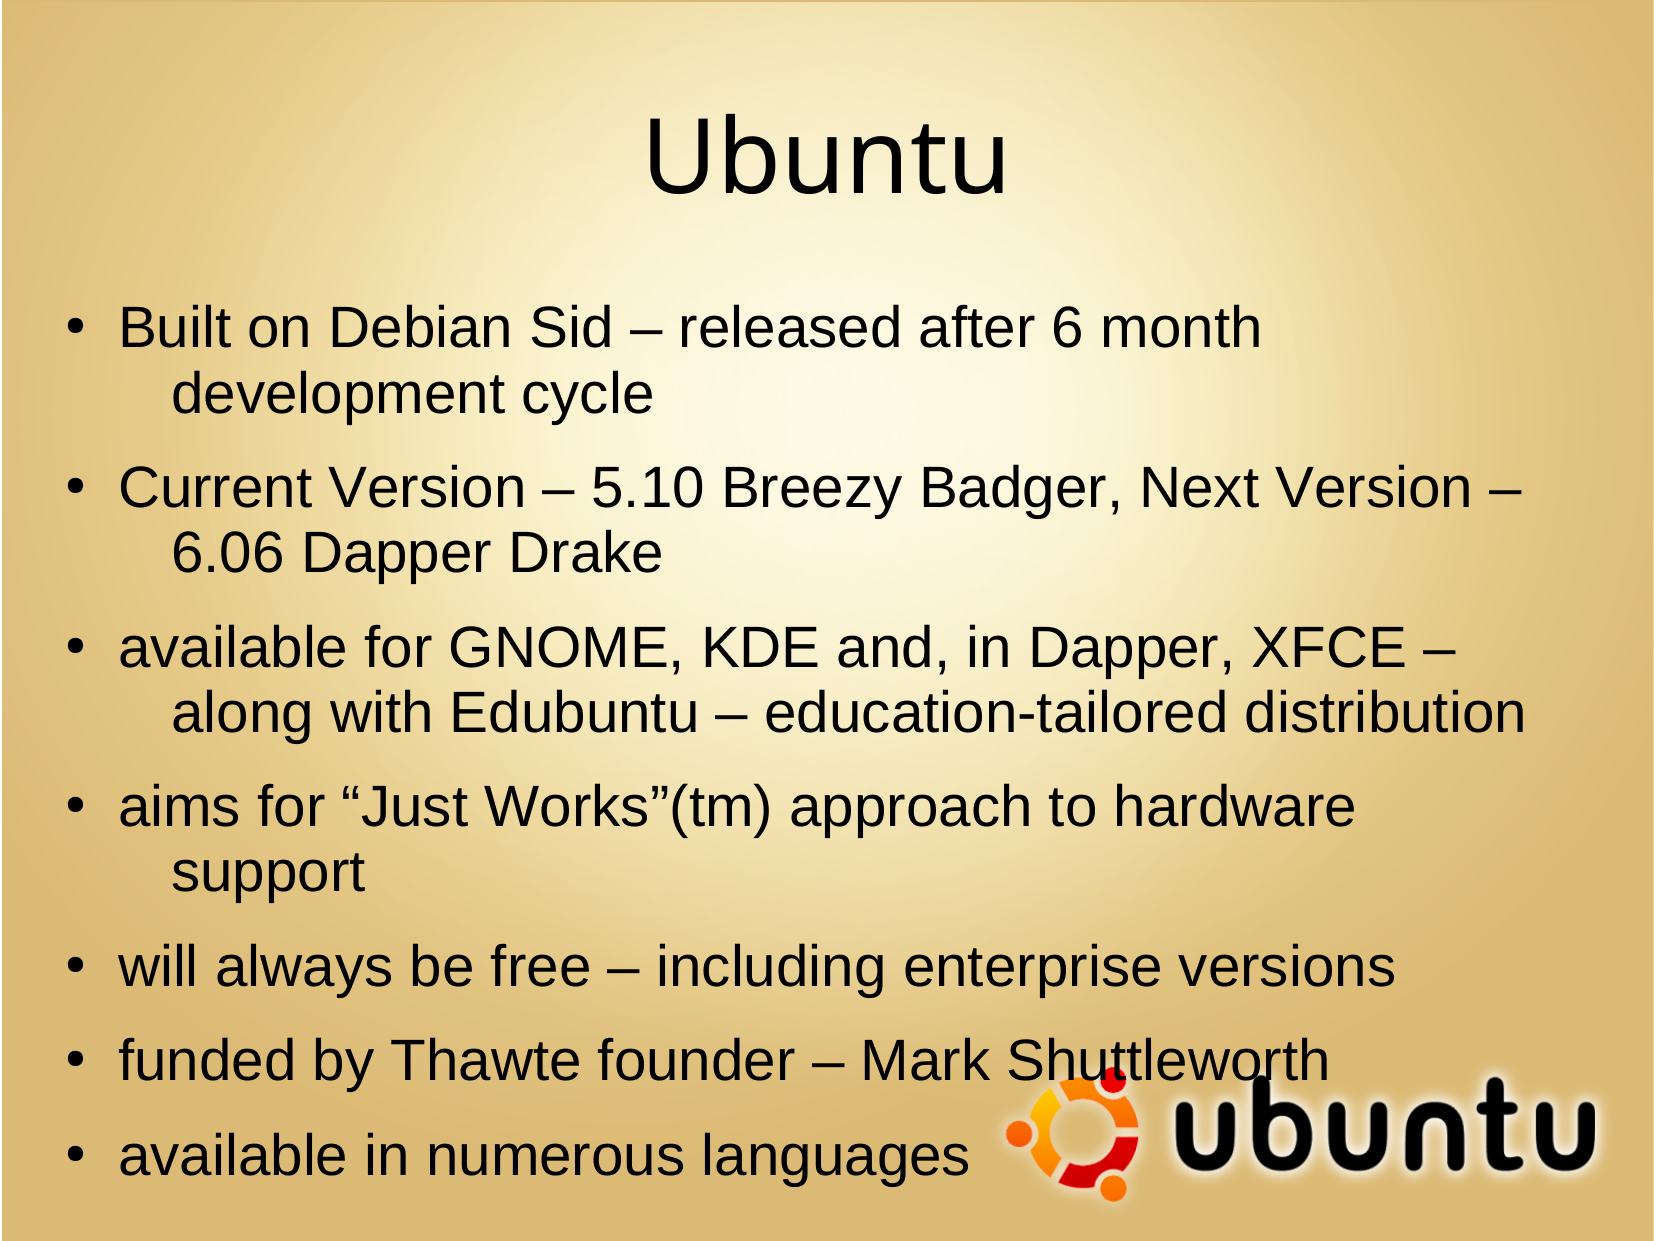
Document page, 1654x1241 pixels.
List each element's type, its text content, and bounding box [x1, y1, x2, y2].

list Built on Debian Sid – released after 6 month development cycle Current Version – 5.10 Breezy Badger, Next Version – 6.06 Dapper Drake available for GNOME, KDE and, in Dapper, XFCE – along with Edubuntu – education-tailored distribution aims for “Just Works”(tm) approach to hardware support will always be free – including enterprise versions funded by Thawte founder – Mark Shuttleworth available in numerous languages [29, 295, 1548, 1125]
title Ubuntu [82, 49, 1571, 257]
picture [2, 0, 1654, 1241]
